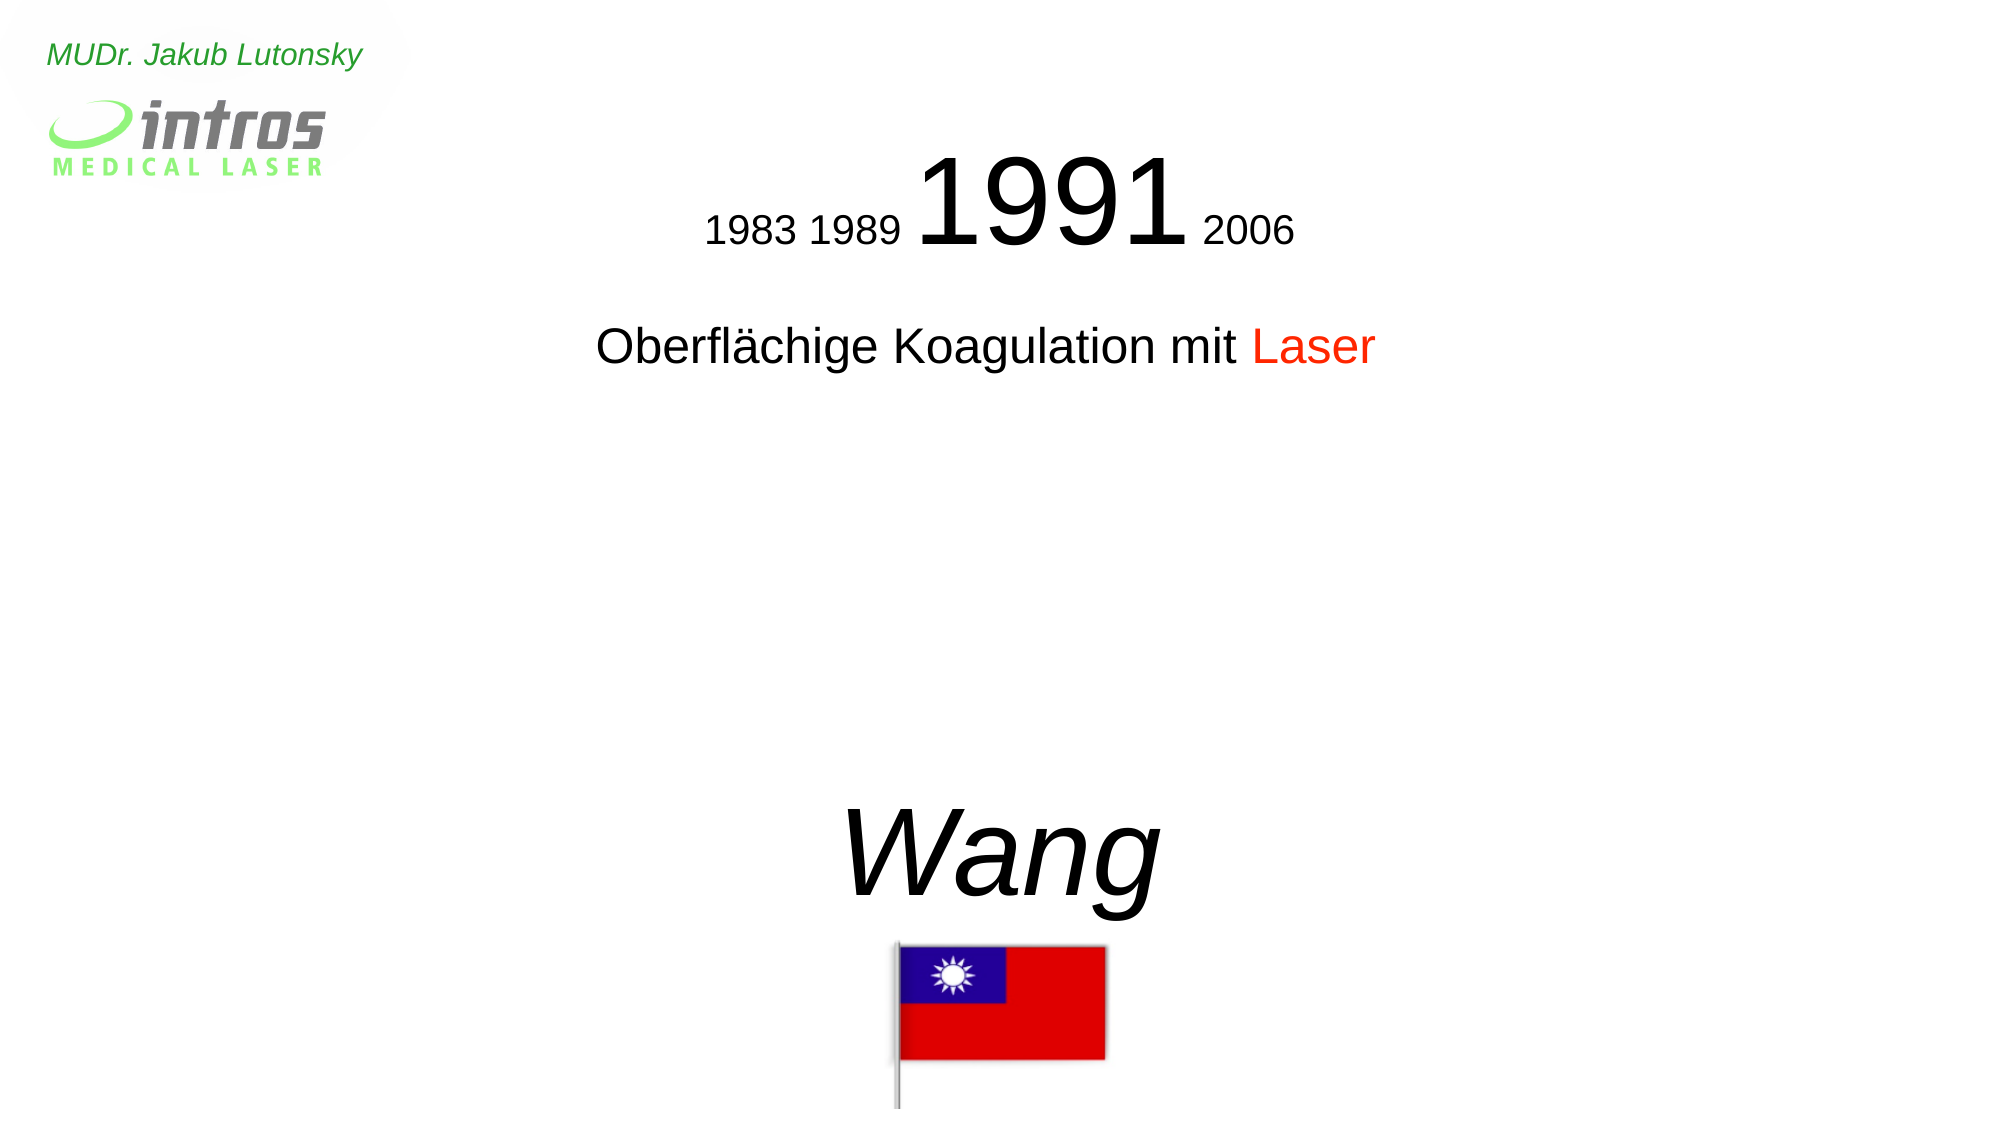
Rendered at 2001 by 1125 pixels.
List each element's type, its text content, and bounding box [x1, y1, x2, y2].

picture [880, 936, 1119, 1109]
text_box Wang [830, 776, 1170, 932]
text_box 1983 1989 1991 2006 Oberflächige Koagulation mit Laser [525, 125, 1475, 438]
